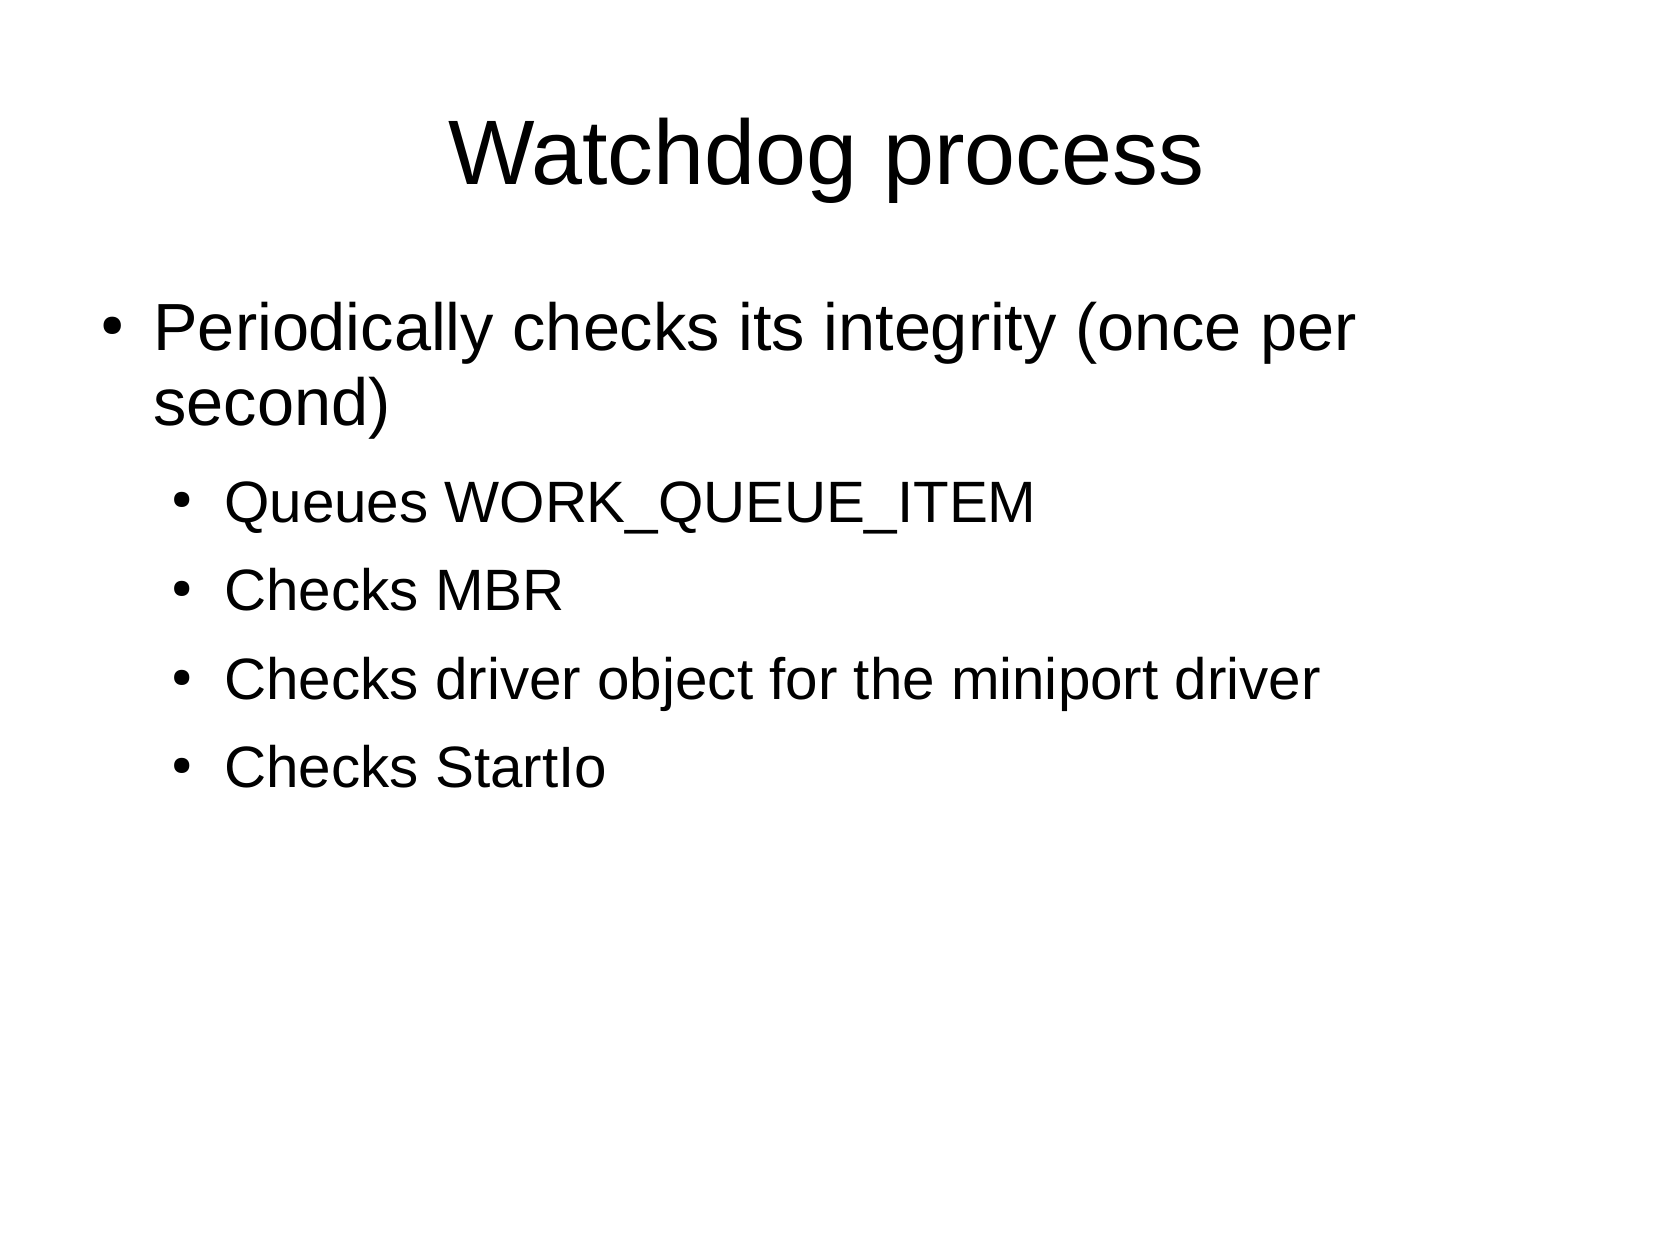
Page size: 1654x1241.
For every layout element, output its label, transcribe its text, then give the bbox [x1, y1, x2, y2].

list Periodically checks its integrity (once per second) Queues WORK_QUEUE_ITEM Checks MBR Checks driver object for the miniport driver Checks StartIo [82, 290, 1571, 1109]
title Watchdog process [82, 49, 1571, 257]
